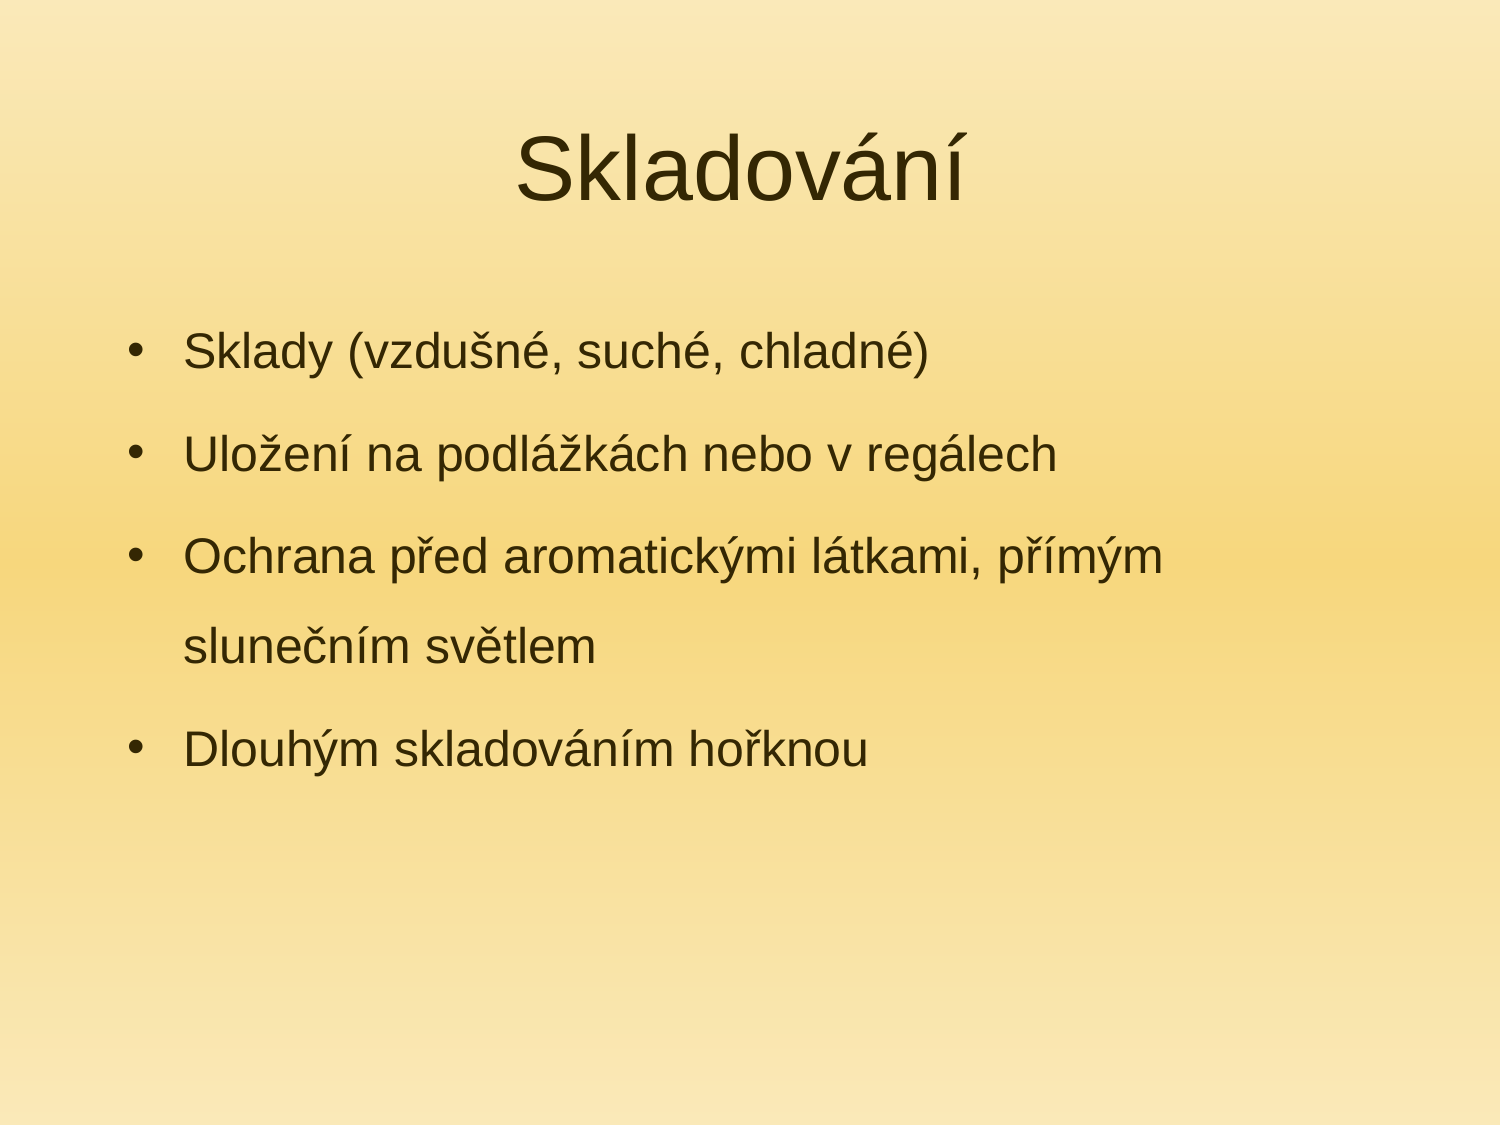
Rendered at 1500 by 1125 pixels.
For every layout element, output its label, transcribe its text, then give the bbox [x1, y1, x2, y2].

title Skladování [117, 93, 1393, 235]
list Sklady (vzdušné, suché, chladné) Uložení na podlážkách nebo v regálech Ochrana před aromatickými látkami, přímým slunečním světlem Dlouhým skladováním hořknou [112, 281, 1388, 1001]
